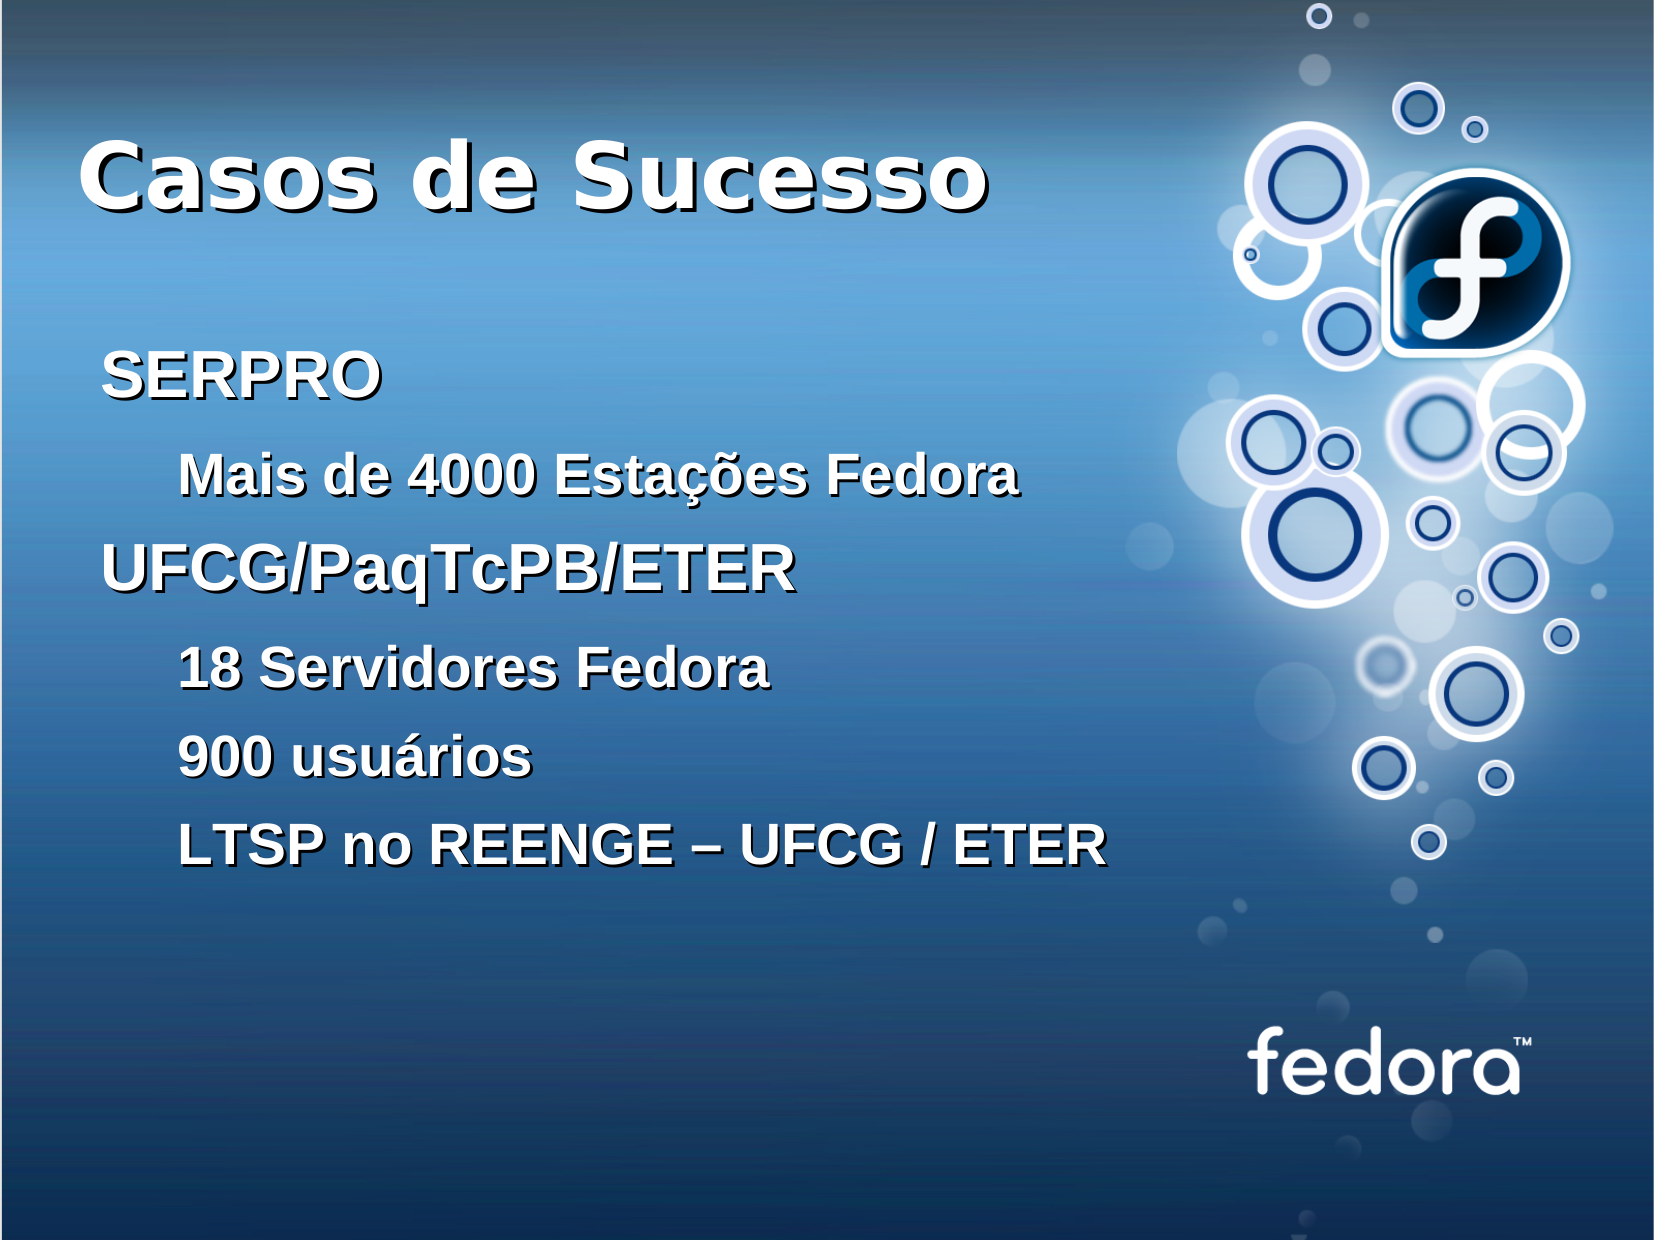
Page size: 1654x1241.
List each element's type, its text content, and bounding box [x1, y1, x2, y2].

picture [1, 0, 1654, 1240]
title Casos de Sucesso [76, 73, 1565, 281]
list SERPRO Mais de 4000 Estações Fedora UFCG/PaqTcPB/ETER 18 Servidores Fedora 900 usuários LTSP no REENGE – UFCG / ETER [82, 337, 1388, 1156]
